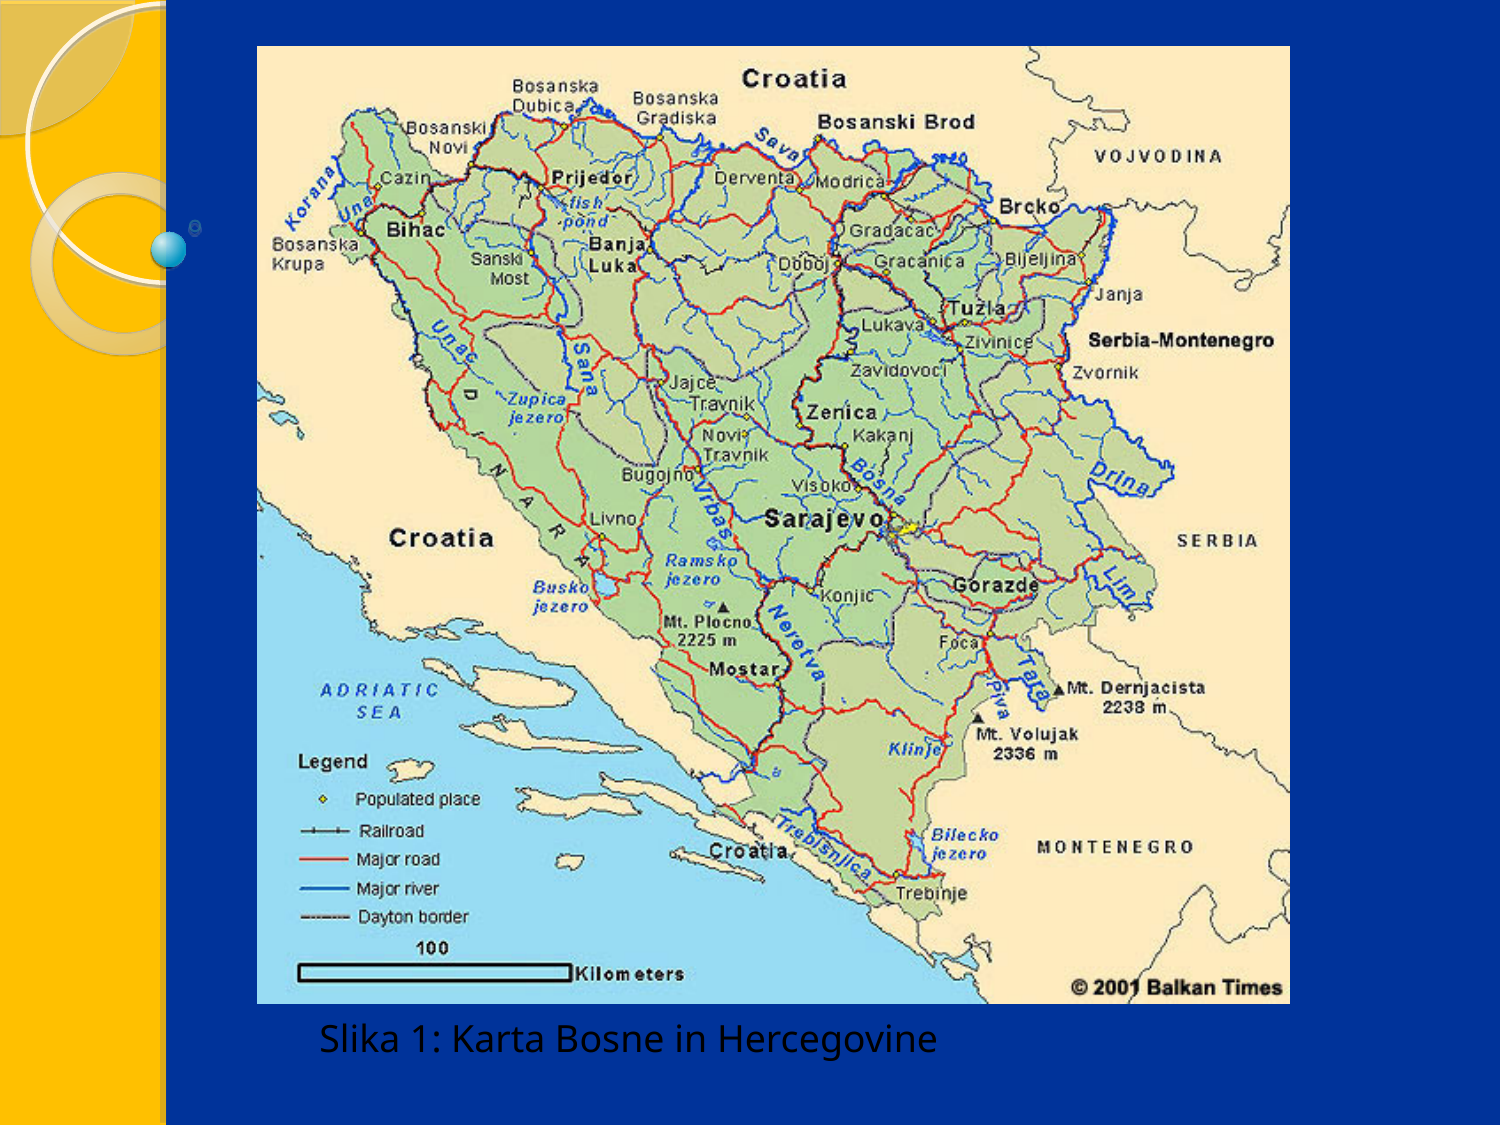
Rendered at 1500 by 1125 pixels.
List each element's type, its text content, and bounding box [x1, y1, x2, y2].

text_box Slika 1: Karta Bosne in Hercegovine [304, 1007, 1219, 1068]
picture [257, 46, 1290, 1004]
